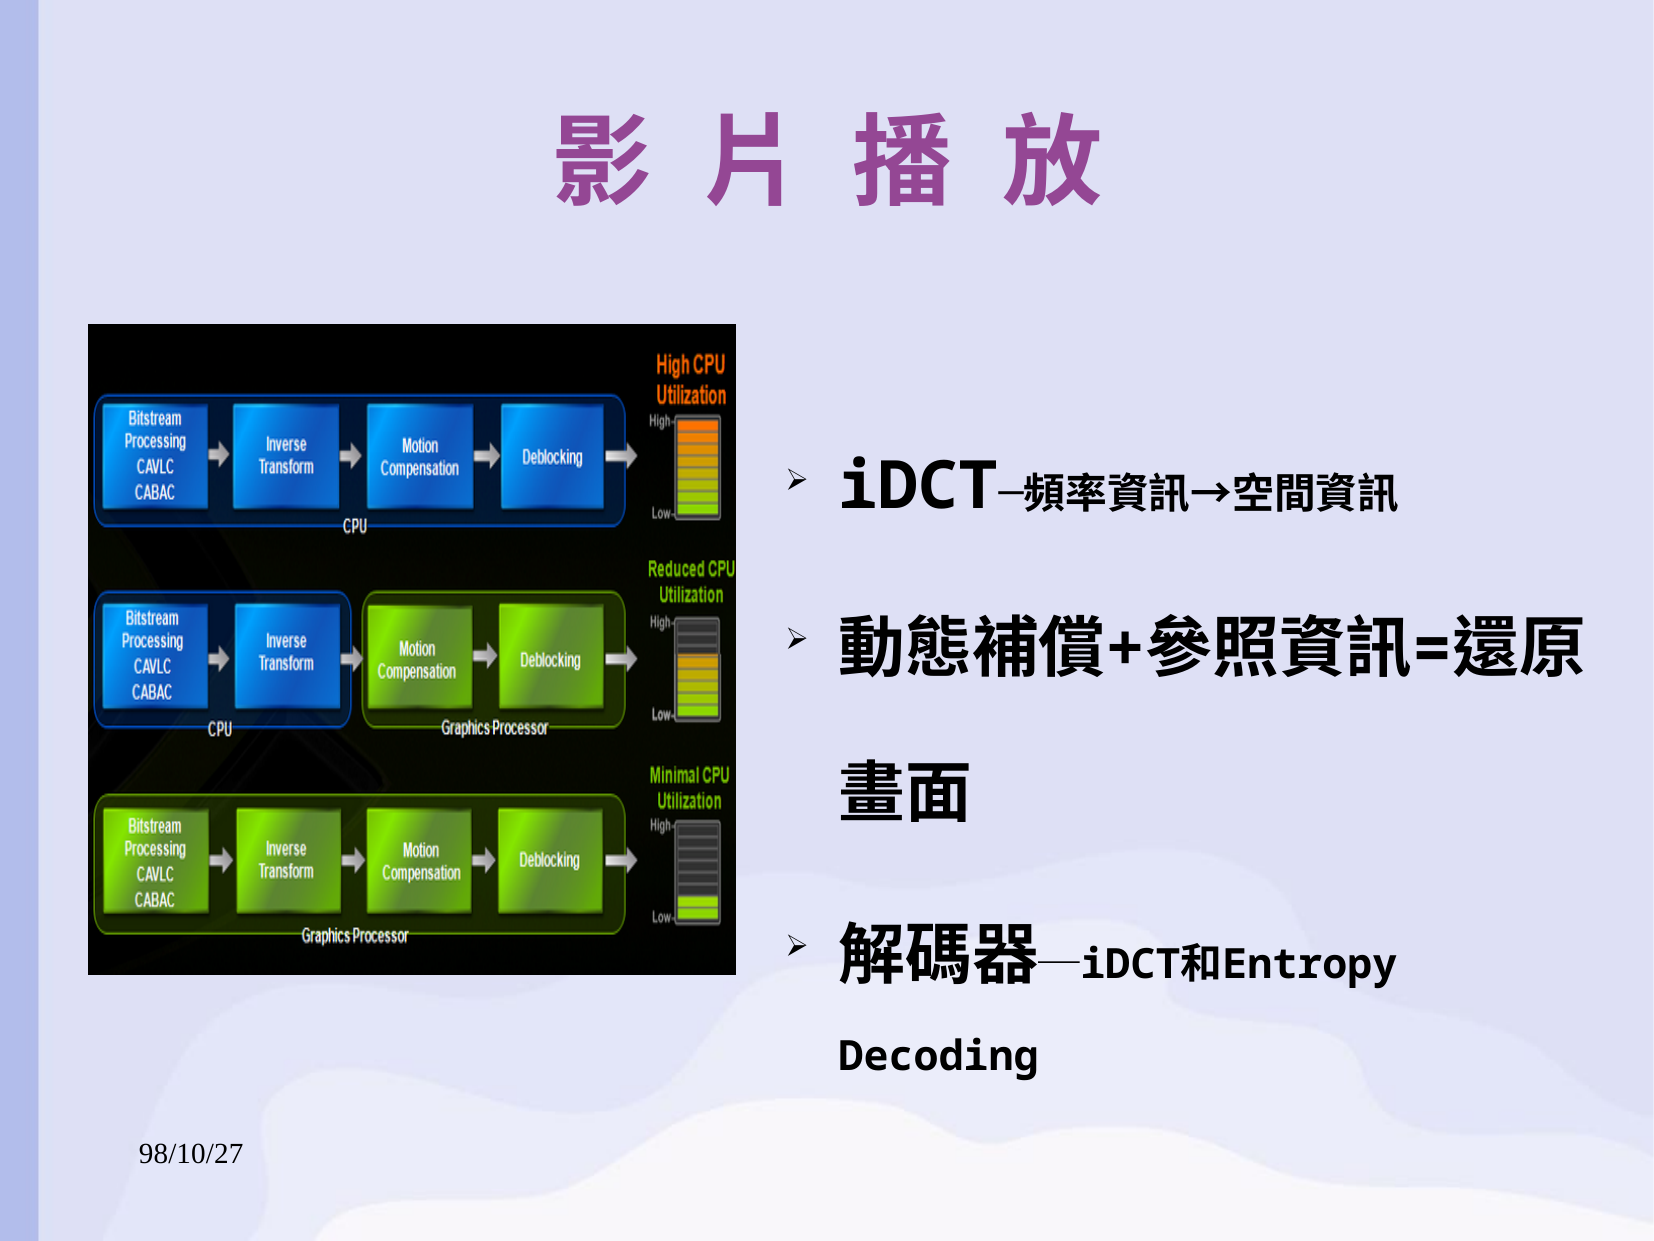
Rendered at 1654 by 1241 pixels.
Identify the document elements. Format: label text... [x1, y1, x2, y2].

list iDCT─頻率資訊→空間資訊 動態補償+參照資訊=還原畫面 解碼器─iDCT和Entropy Decoding [767, 392, 1595, 907]
title 影 片 播 放 [83, 49, 1572, 258]
picture [0, 0, 1654, 1241]
